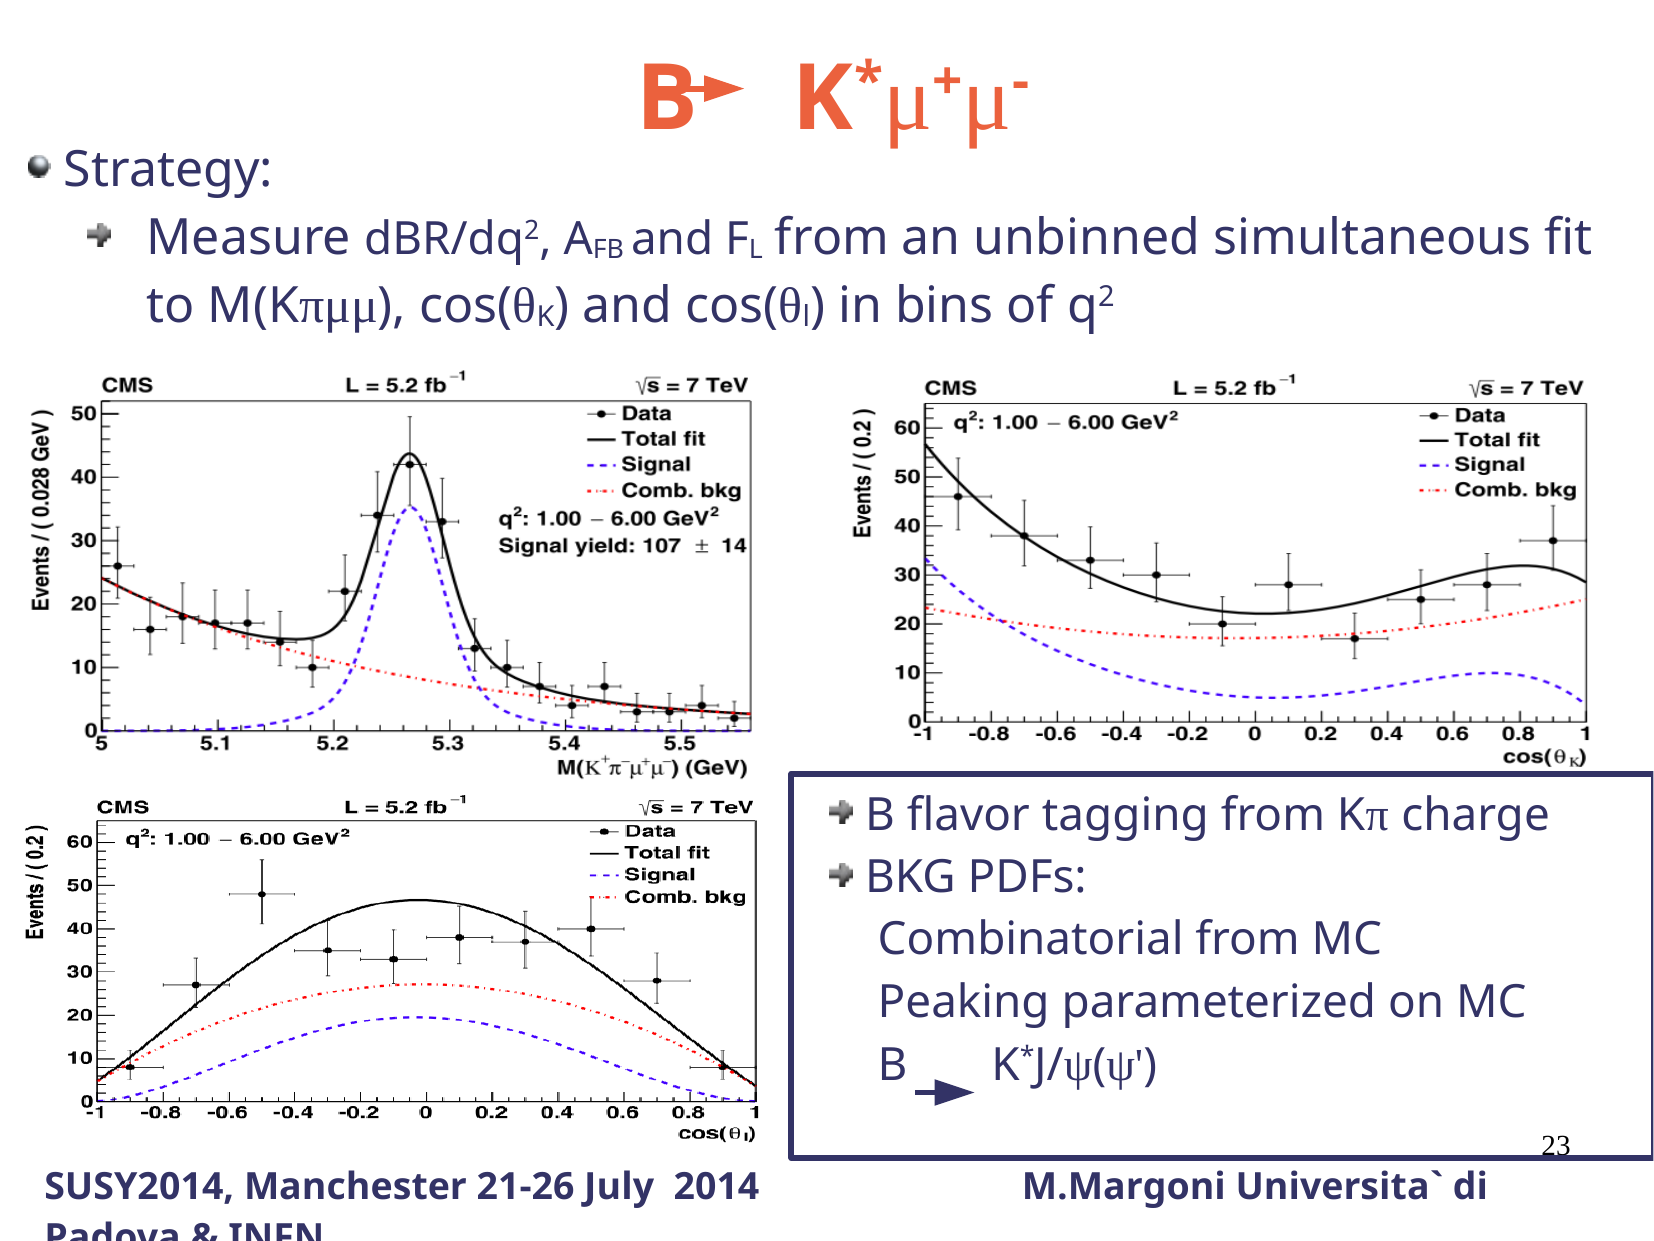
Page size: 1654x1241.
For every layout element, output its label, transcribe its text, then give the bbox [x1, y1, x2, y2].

text_box SUSY2014, Manchester 21-26 July 2014 M.Margoni Universita` di Padova & INFN [804, 1151, 1625, 1155]
title B K*μ+μ- [100, 0, 1589, 125]
text_box B flavor tagging from Kπ charge BKG PDFs: Combinatorial from MC Peaking parameterized on MC B K*J/ψ(ψ') [814, 777, 1651, 1144]
picture [794, 777, 804, 1155]
picture [0, 350, 804, 1158]
text_box SUSY2014, Manchester 21-26 July 2014 M.Margoni Universita` di Padova & INFN [29, 1158, 1625, 1225]
picture [826, 387, 1619, 771]
text_box Strategy: Measure dBR/dq2, AFB and FL from an unbinned simultaneous fit to M(Kπμμ), cos(θK) and cos(θl) in bins of q2 [13, 125, 1654, 387]
